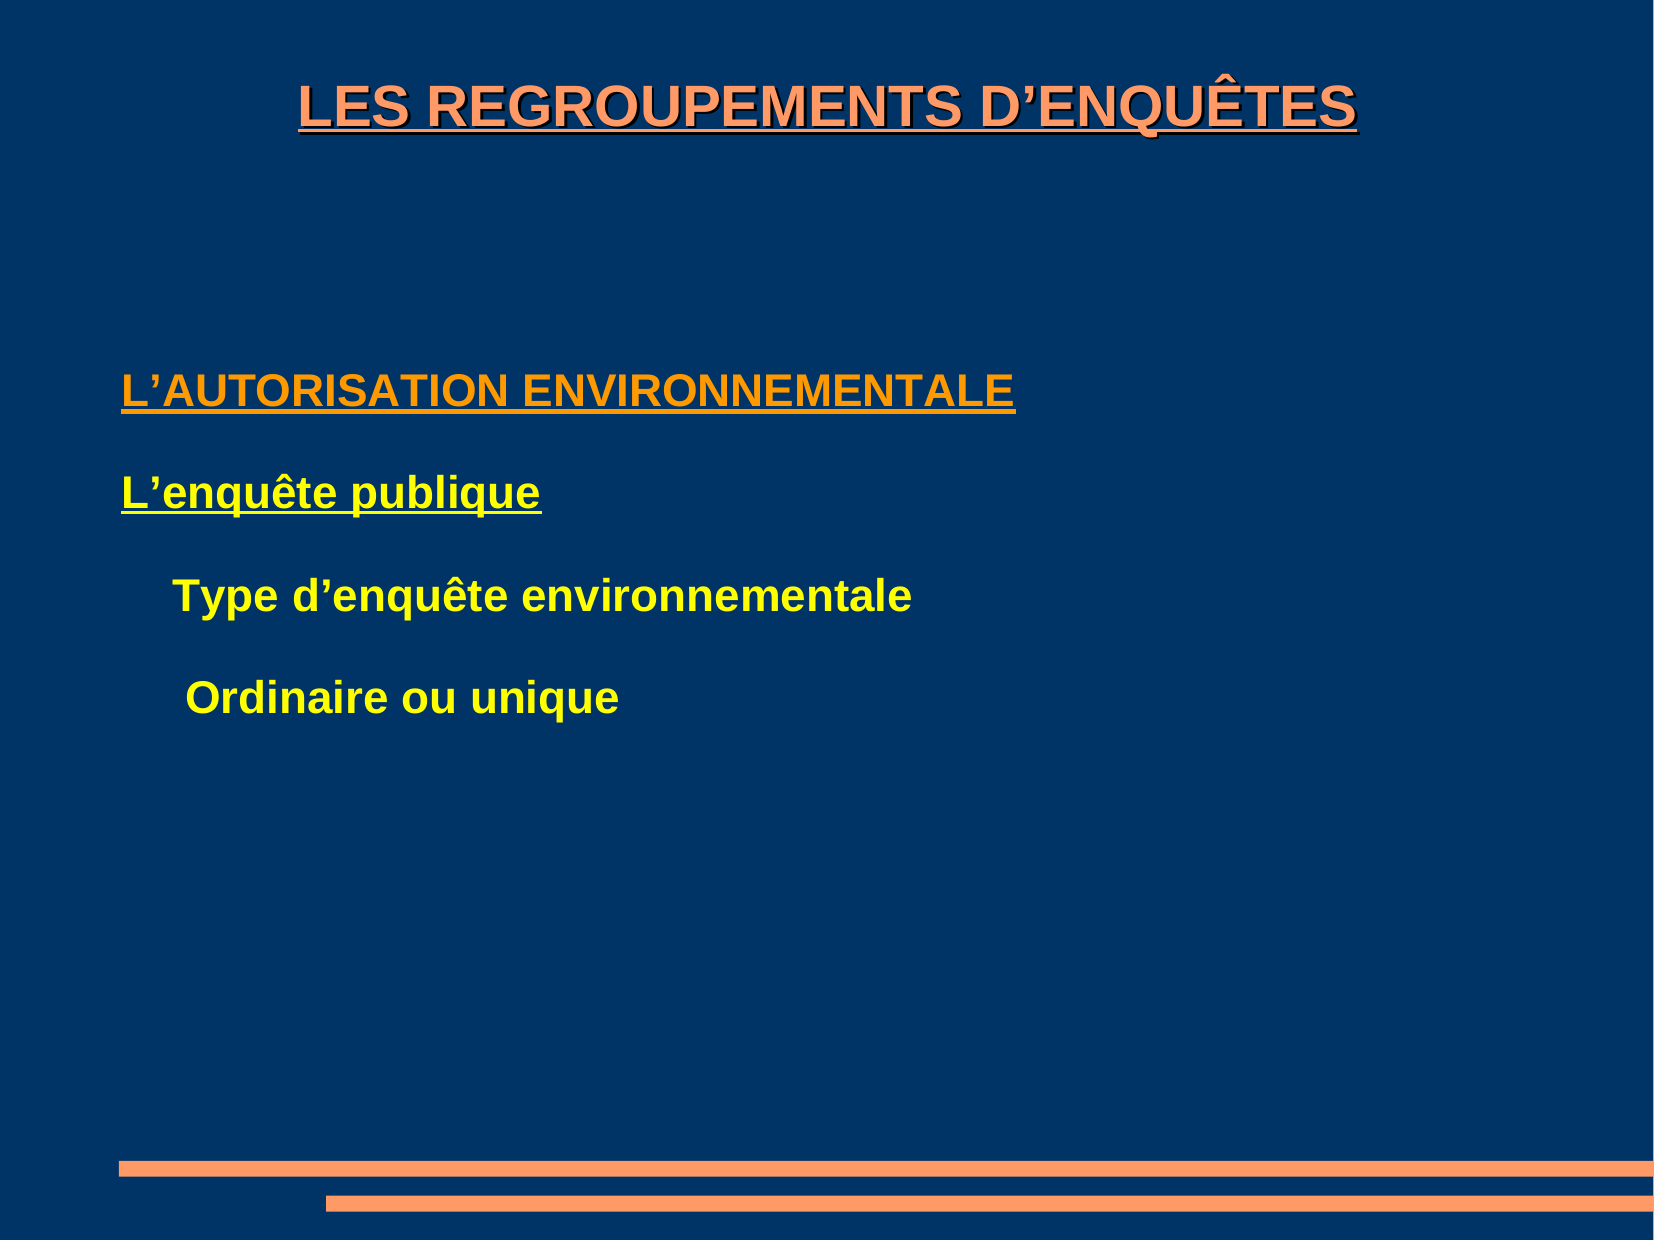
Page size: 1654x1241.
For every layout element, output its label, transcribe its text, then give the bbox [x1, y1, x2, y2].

title LES REGROUPEMENTS D’ENQUÊTES [121, 46, 1534, 166]
subtitle L’AUTORISATION ENVIRONNEMENTALE L’enquête publique Type d’enquête environnementale Ordinaire ou unique [121, 201, 1561, 1143]
